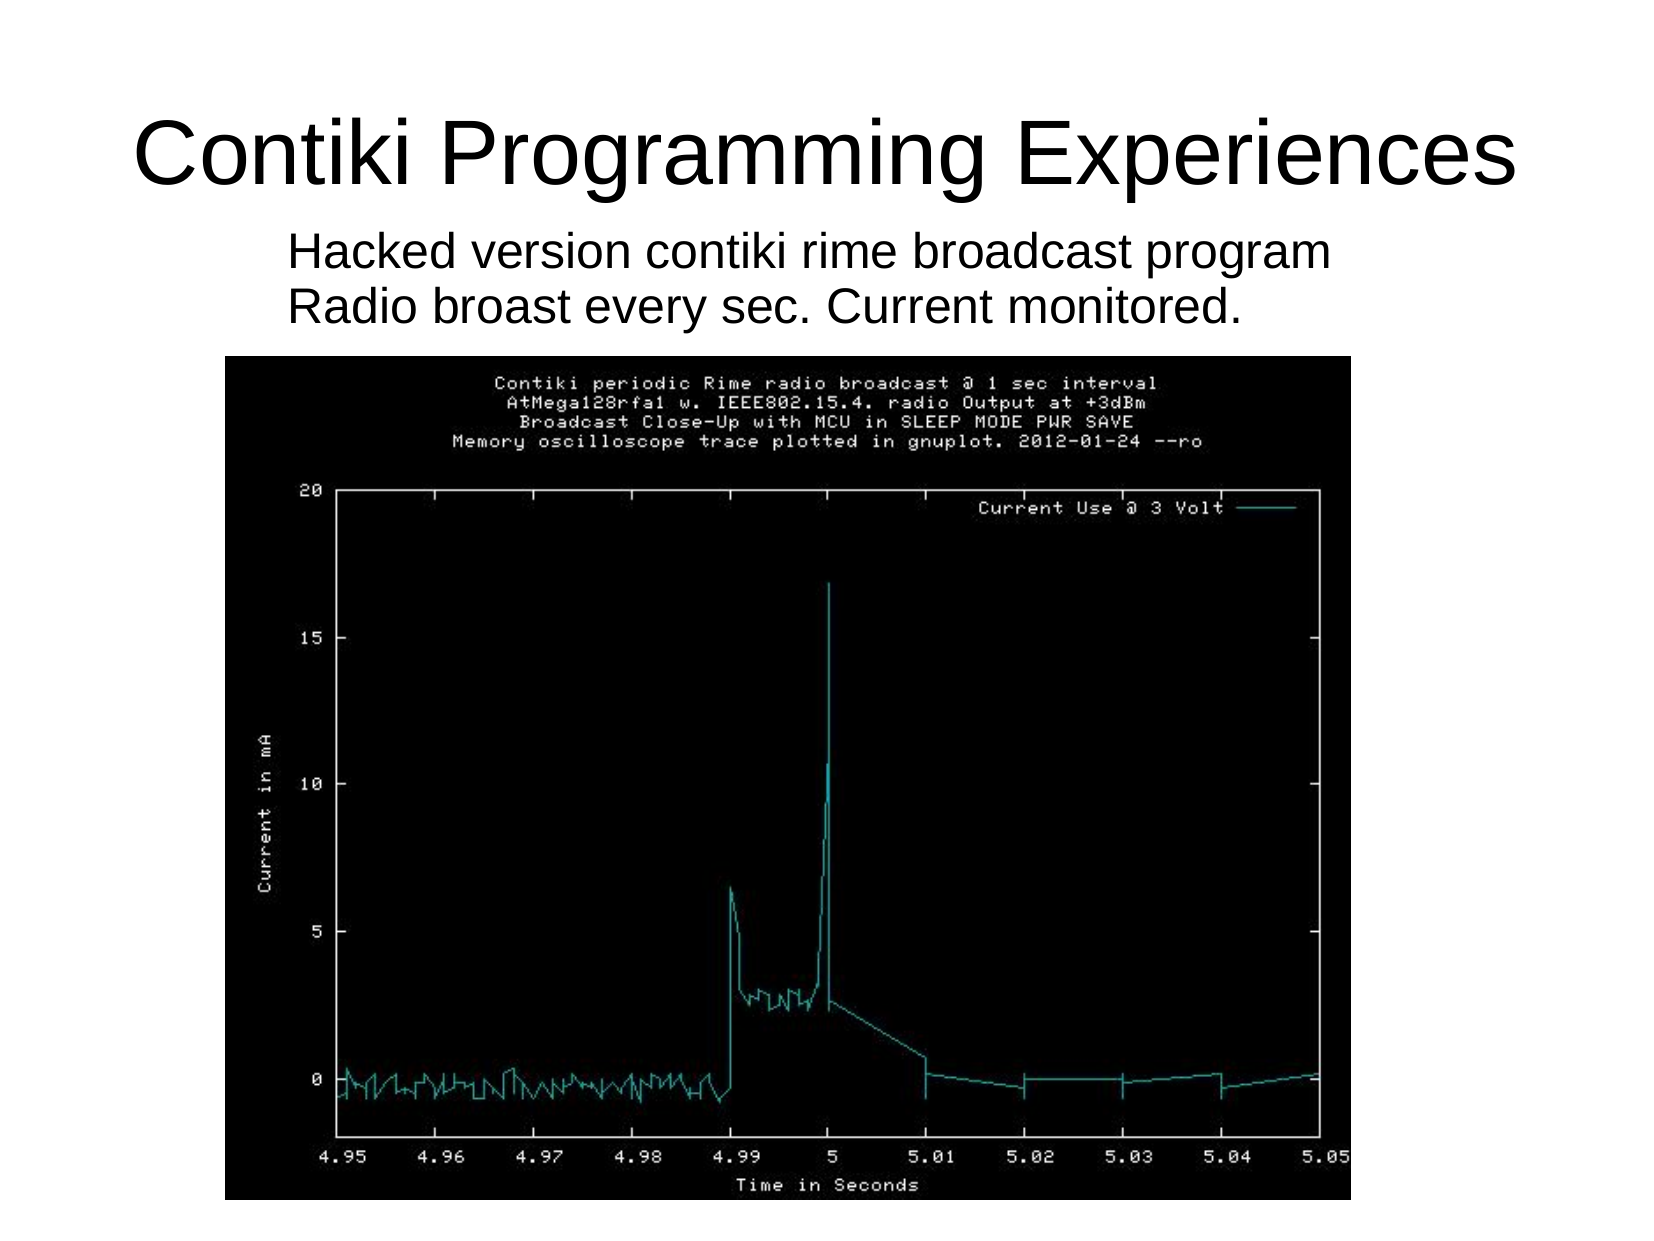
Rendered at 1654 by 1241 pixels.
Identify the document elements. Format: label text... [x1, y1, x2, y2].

text_box Hacked version contiki rime broadcast program Radio broast every sec. Current monitored. [273, 215, 1348, 342]
picture [225, 356, 1351, 1201]
subtitle [82, 290, 1571, 1109]
title Contiki Programming Experiences [82, 49, 1571, 257]
